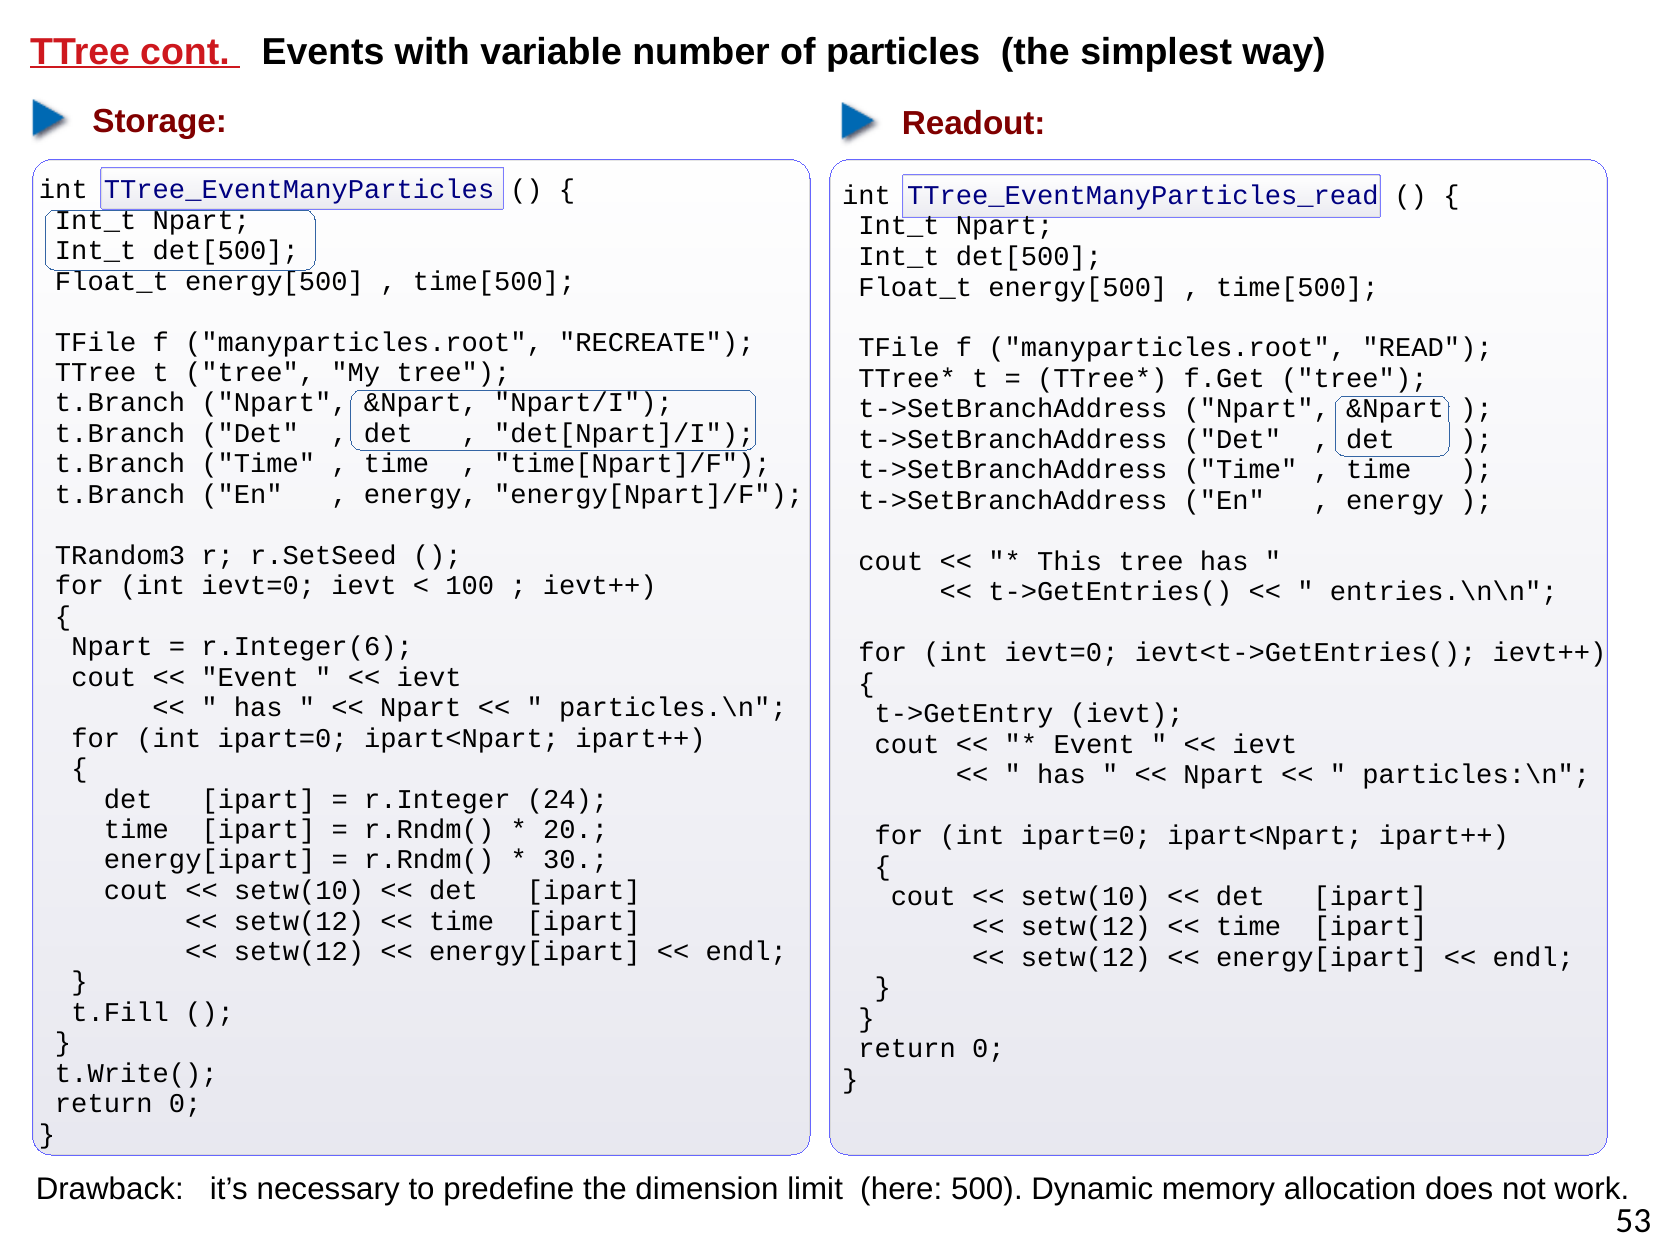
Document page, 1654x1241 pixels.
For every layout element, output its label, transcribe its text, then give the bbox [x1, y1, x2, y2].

text_box int TTree_EventManyParticles_read () { Int_t Npart; Int_t det[500]; Float_t energy[500] , time[500]; TFile f ("manyparticles.root", "READ"); TTree* t = (TTree*) f.Get ("tree"); t->SetBranchAddress ("Npart", &Npart ); t->SetBranchAddress ("Det" , det ); t->SetBranchAddress ("Time" , time ); t->SetBranchAddress ("En" , energy ); cout << "* This tree has " << t->GetEntries() << " entries.\n\n"; for (int ievt=0; ievt<t->GetEntries(); ievt++) { t->GetEntry (ievt); cout << "* Event " << ievt << " has " << Npart << " particles:\n"; for (int ipart=0; ipart<Npart; ipart++) { cout << setw(10) << det [ipart] << setw(12) << time [ipart] << setw(12) << energy[ipart] << endl; } } return 0; } [827, 174, 1636, 1137]
text_box Drawback: it’s necessary to predefine the dimension limit (here: 500). Dynamic memory allocation does not work. [21, 1163, 1648, 1214]
text_box [829, 1137, 1608, 1156]
text_box TTree cont. Events with variable number of particles (the simplest way) Storage: [15, 22, 1613, 191]
text_box int TTree_EventManyParticles () { Int_t Npart; Int_t det[500]; Float_t energy[500] , time[500]; TFile f ("manyparticles.root", "RECREATE"); TTree t ("tree", "My tree"); t.Branch ("Npart", &Npart, "Npart/I"); t.Branch ("Det" , det , "det[Npart]/I"); t.Branch ("Time" , time , "time[Npart]/F"); t.Branch ("En" , energy, "energy[Npart]/F"); TRandom3 r; r.SetSeed (); for (int ievt=0; ievt < 100 ; ievt++) { Npart = r.Integer(6); cout << "Event " << ievt << " has " << Npart << " particles.\n"; for (int ipart=0; ipart<Npart; ipart++) { det [ipart] = r.Integer (24); time [ipart] = r.Rndm() * 20.; energy[ipart] = r.Rndm() * 30.; cout << setw(10) << det [ipart] << setw(12) << time [ipart] << setw(12) << energy[ipart] << endl; } t.Fill (); } t.Write(); return 0; } [24, 168, 828, 1159]
text_box Readout: [825, 97, 1065, 150]
